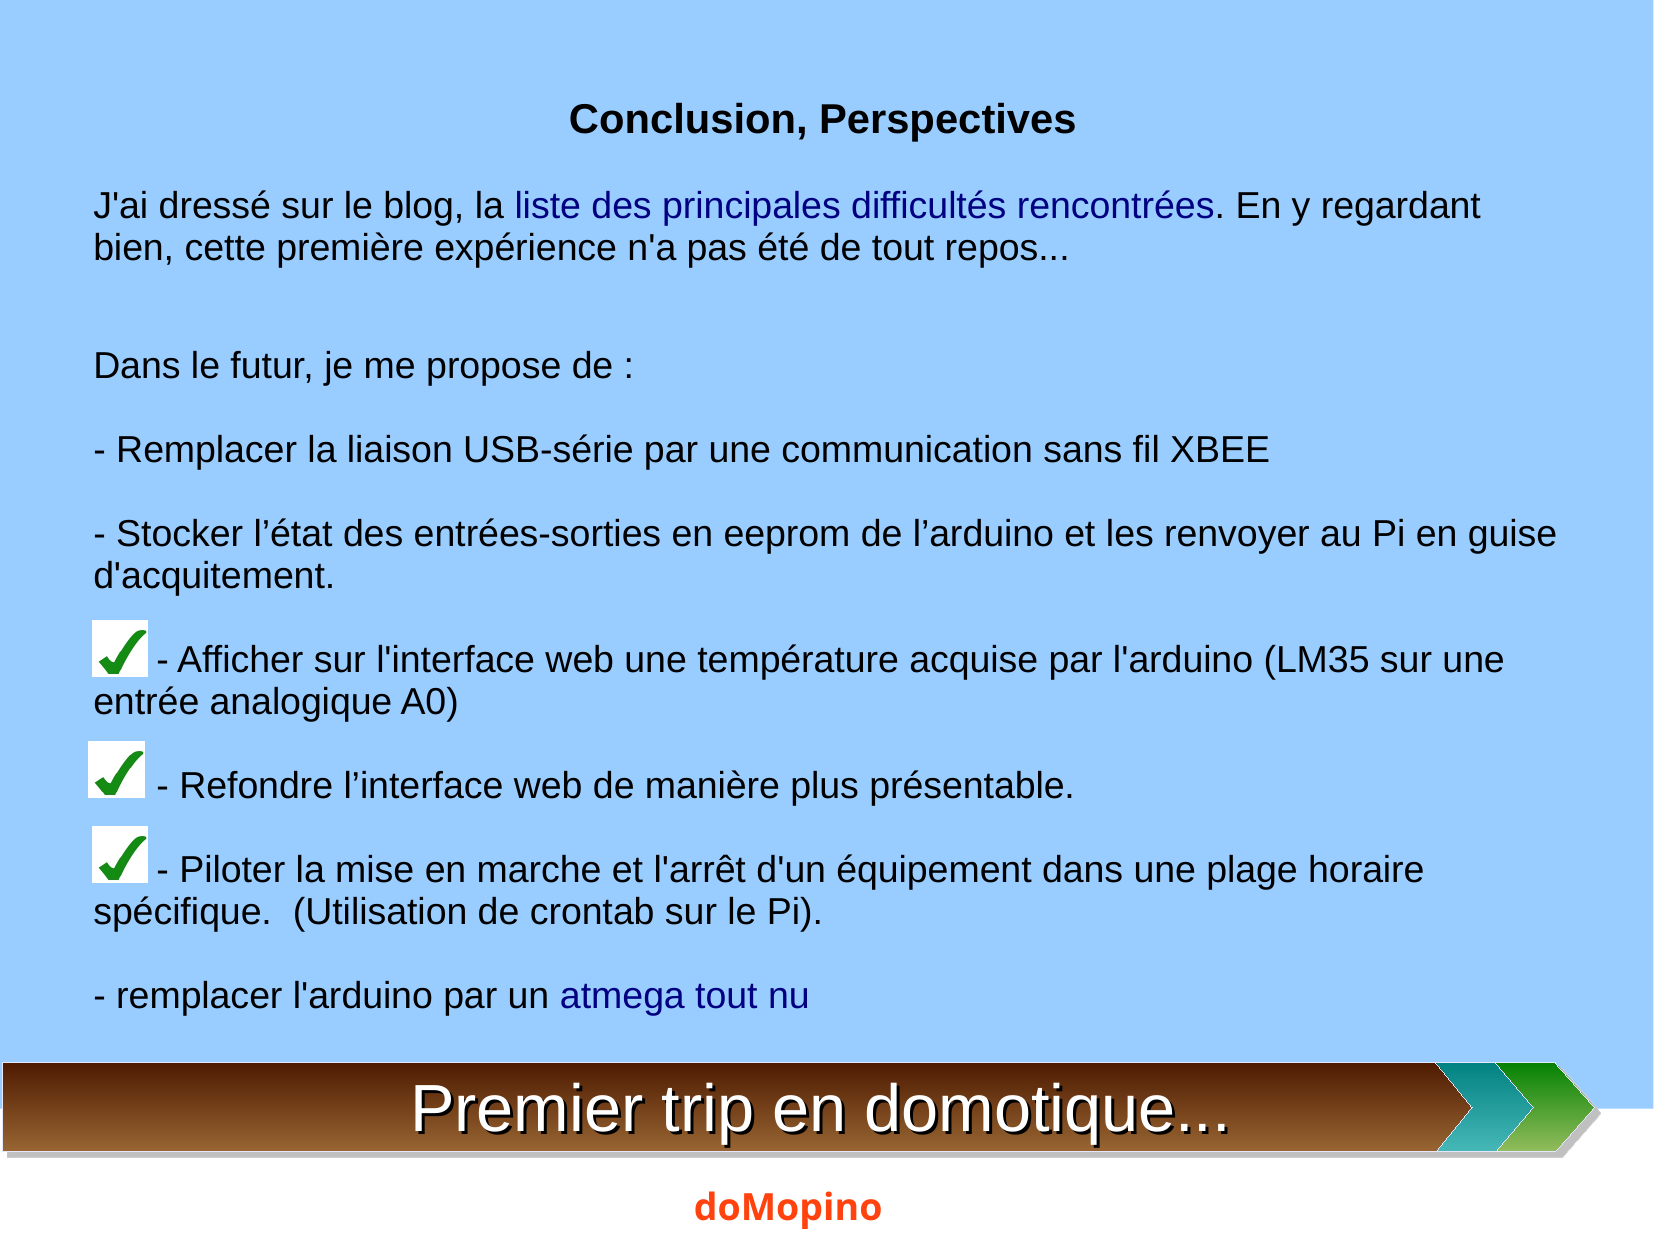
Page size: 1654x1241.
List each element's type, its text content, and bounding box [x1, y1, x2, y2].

picture [92, 620, 148, 677]
text_box doMopino [679, 1173, 922, 1241]
text_box J'ai dressé sur le blog, la liste des principales difficultés rencontrées. En y regardant bien, cette première expérience n'a pas été de tout repos... [78, 177, 1506, 277]
picture [88, 741, 145, 798]
title Premier trip en domotique... [76, 1062, 1565, 1154]
text_box Dans le futur, je me propose de : - Remplacer la liaison USB-série par une communication sans fil XBEE - Stocker l’état des entrées-sorties en eeprom de l’arduino et les renvoyer au Pi en guise d'acquitement. - Afficher sur l'interface web une température acquise par l'arduino (LM35 sur une entrée analogique A0) - Refondre l’interface web de manière plus présentable. - Piloter la mise en marche et l'arrêt d'un équipement dans une plage horaire spécifique. (Utilisation de crontab sur le Pi). - remplacer l'arduino par un atmega tout nu [78, 336, 1574, 1034]
picture [92, 826, 148, 883]
text_box Conclusion, Perspectives [554, 88, 1092, 151]
